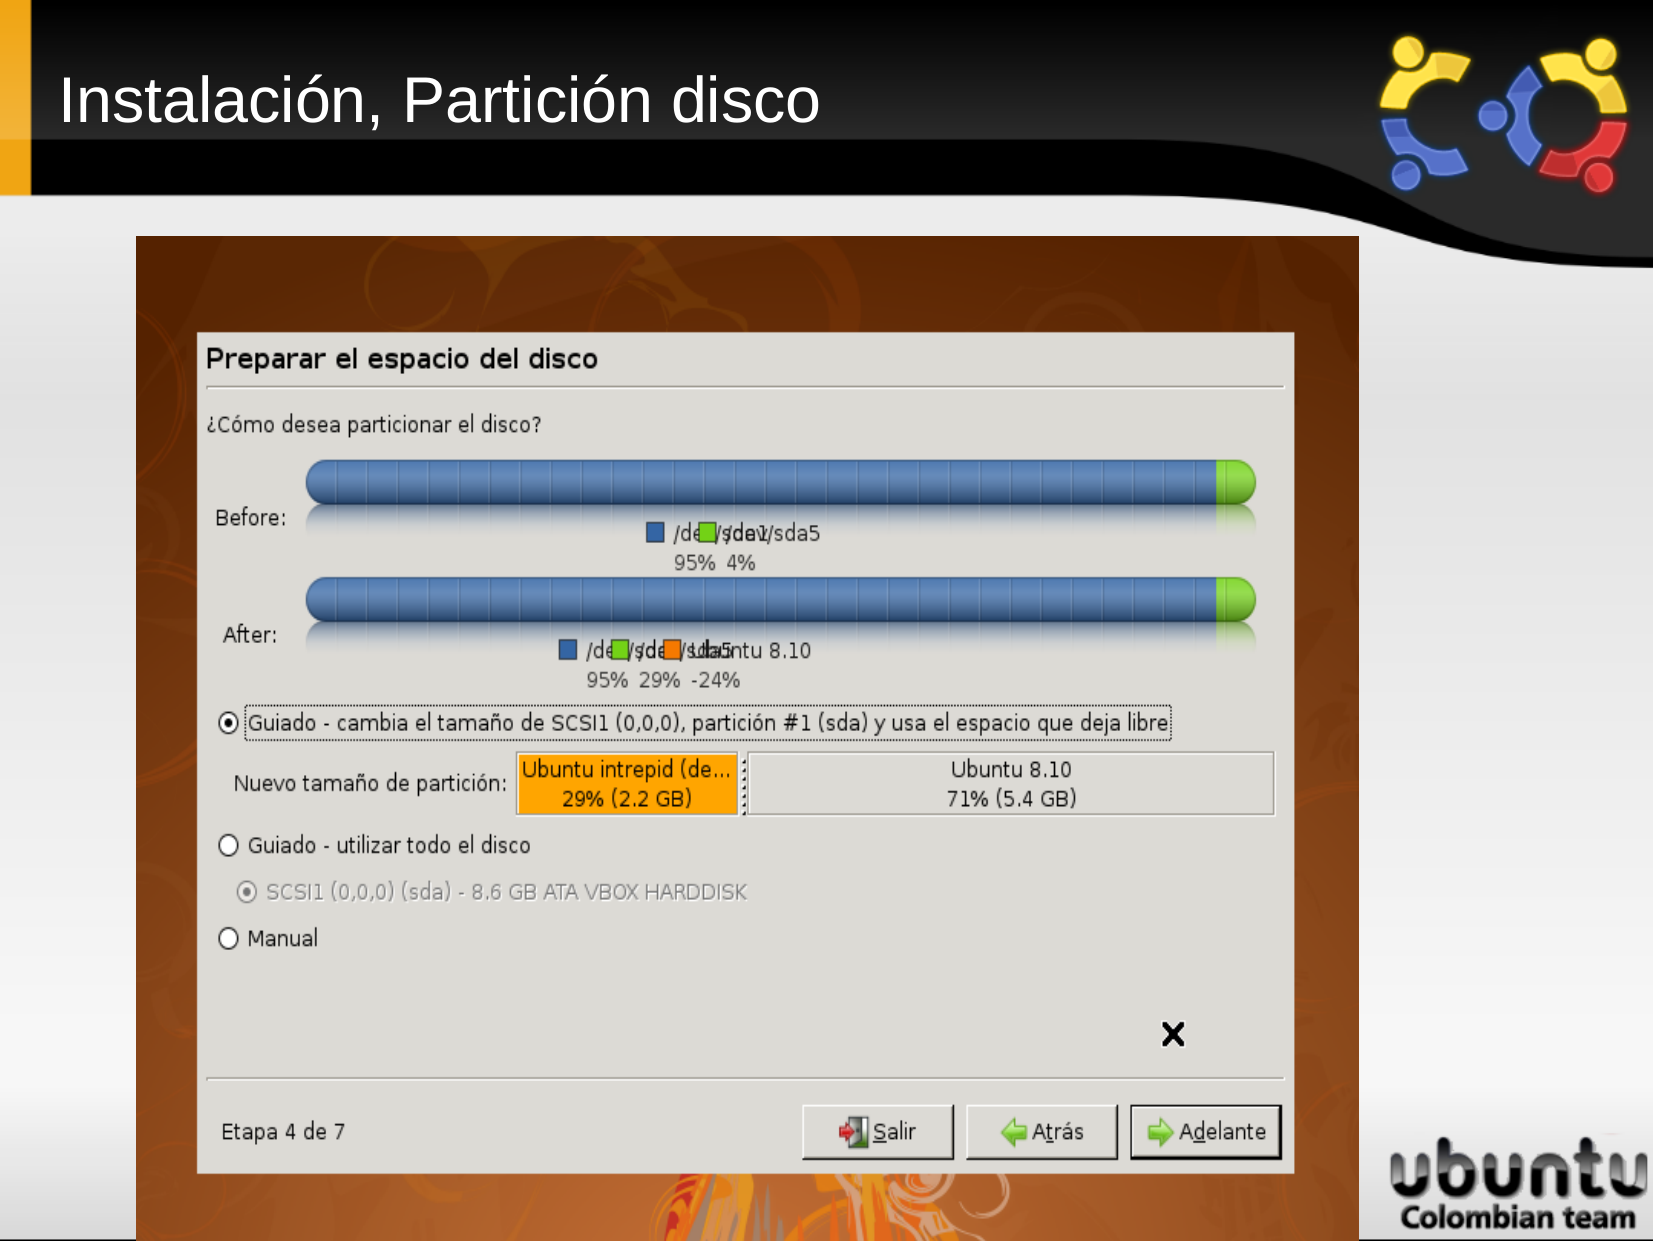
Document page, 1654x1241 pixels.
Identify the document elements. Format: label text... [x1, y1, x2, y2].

title Instalación, Partición disco [59, 48, 1376, 153]
picture [0, 0, 1653, 1241]
